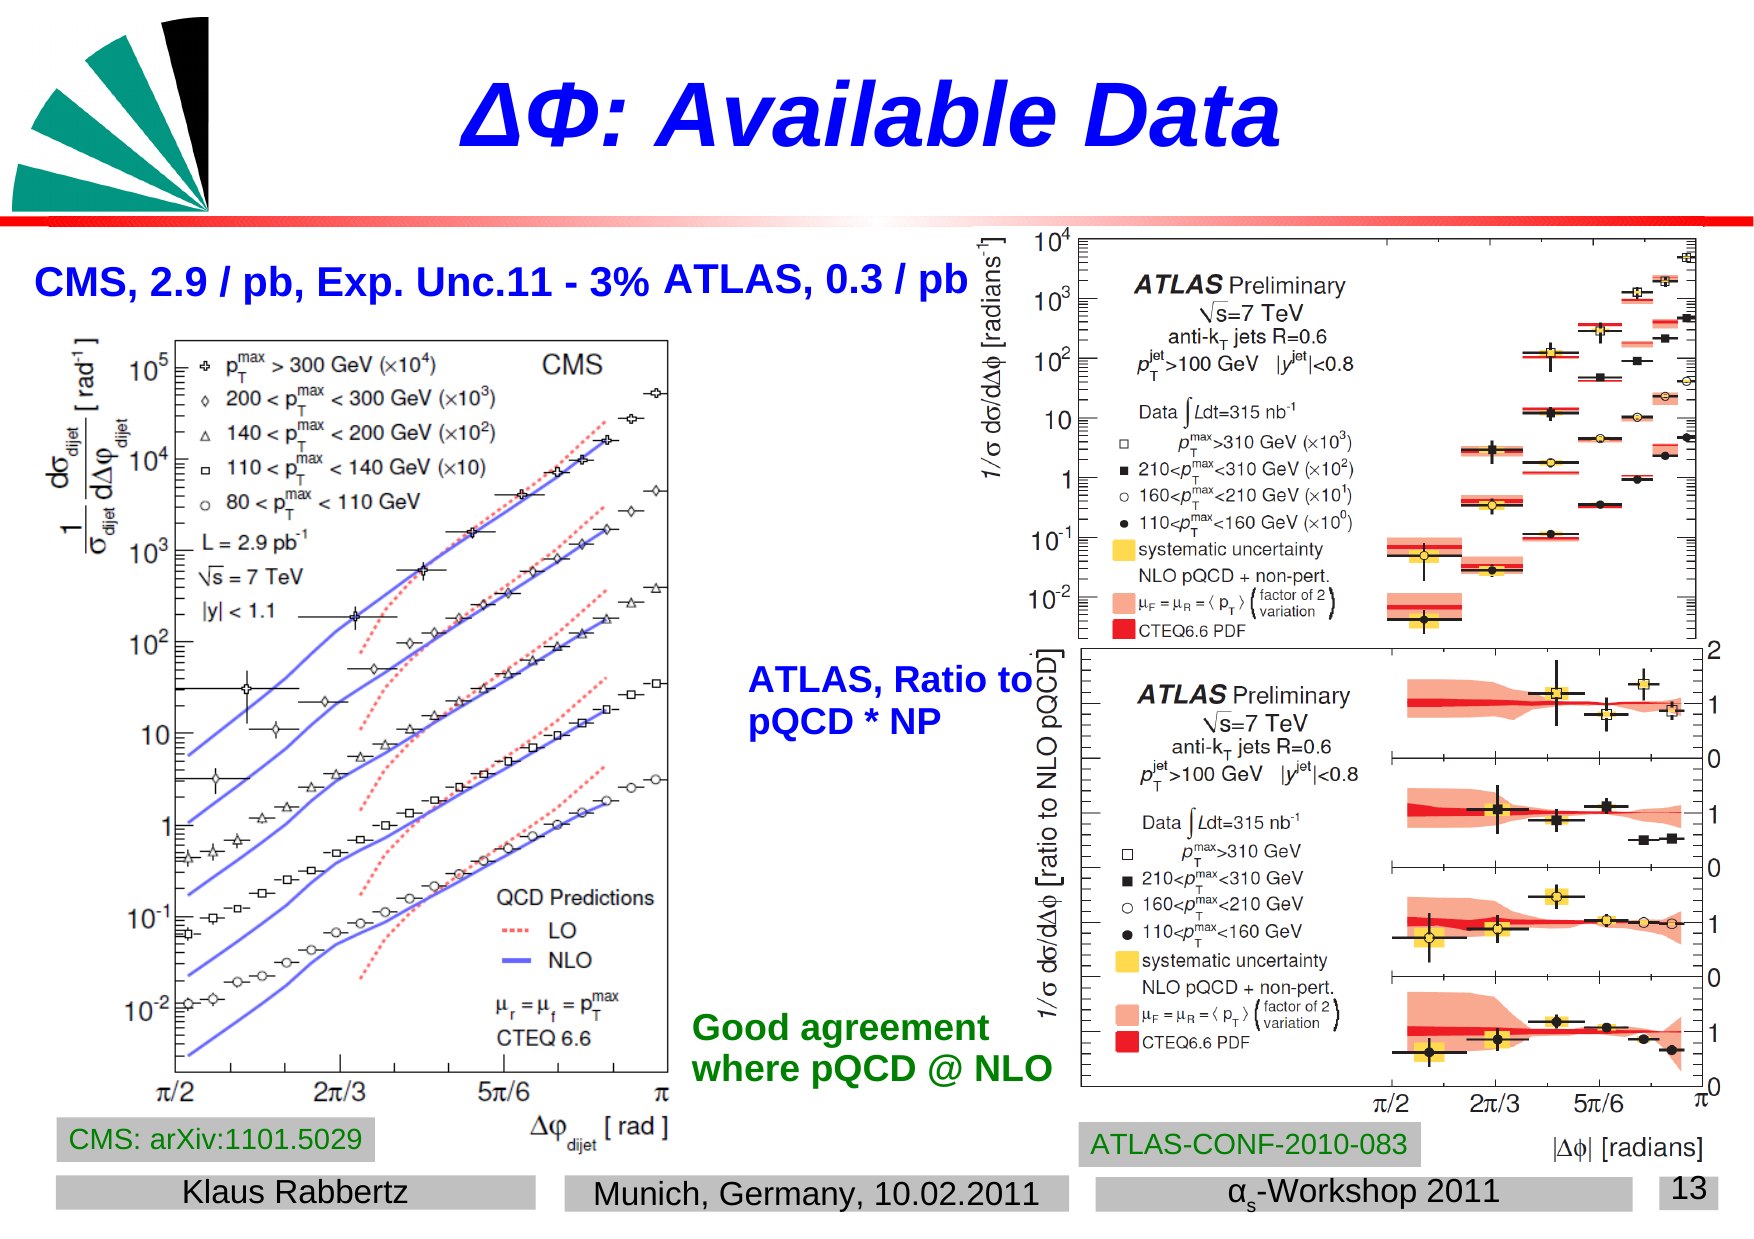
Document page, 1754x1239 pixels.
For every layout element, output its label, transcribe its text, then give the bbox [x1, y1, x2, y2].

text_box CMS: arXiv:1101.5029 [56, 1117, 375, 1162]
text_box ATLAS-CONF-2010-083 [1078, 1122, 1421, 1167]
picture [972, 226, 1725, 1166]
picture [45, 329, 676, 1163]
text_box ATLAS, 0.3 / pb [651, 250, 981, 309]
title ΔΦ: Available Data [220, 22, 1525, 207]
text_box ATLAS, Ratio to pQCD * NP [736, 652, 1044, 749]
text_box Good agreement where pQCD @ NLO [679, 999, 1067, 1096]
text_box CMS, 2.9 / pb, Exp. Unc.11 - 3% [22, 252, 662, 312]
picture [12, 17, 209, 214]
